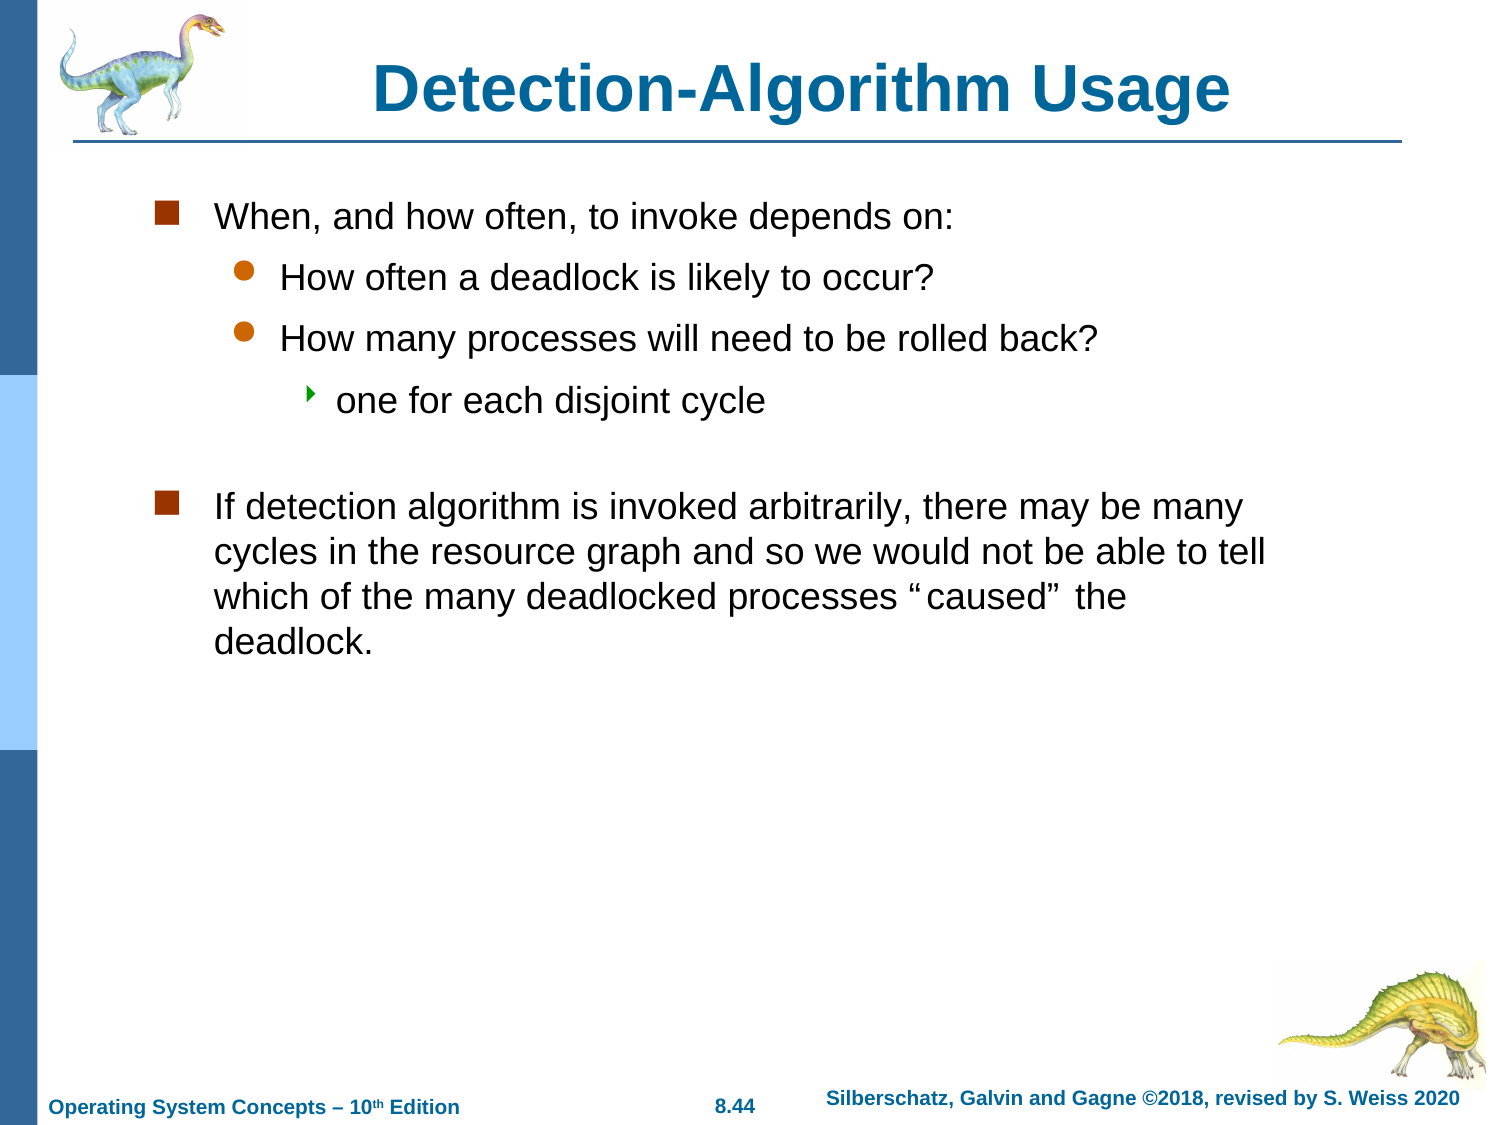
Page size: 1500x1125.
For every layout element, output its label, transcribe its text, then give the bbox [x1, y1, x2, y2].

title Detection-Algorithm Usage [180, 37, 1426, 133]
picture [46, 0, 243, 149]
picture [1275, 959, 1486, 1095]
list When, and how often, to invoke depends on: How often a deadlock is likely to occur? How many processes will need to be rolled back? one for each disjoint cycle If detection algorithm is invoked arbitrarily, there may be many cycles in the resource graph and so we would not be able to tell which of the many deadlocked processes “caused” the deadlock. [142, 184, 1309, 928]
